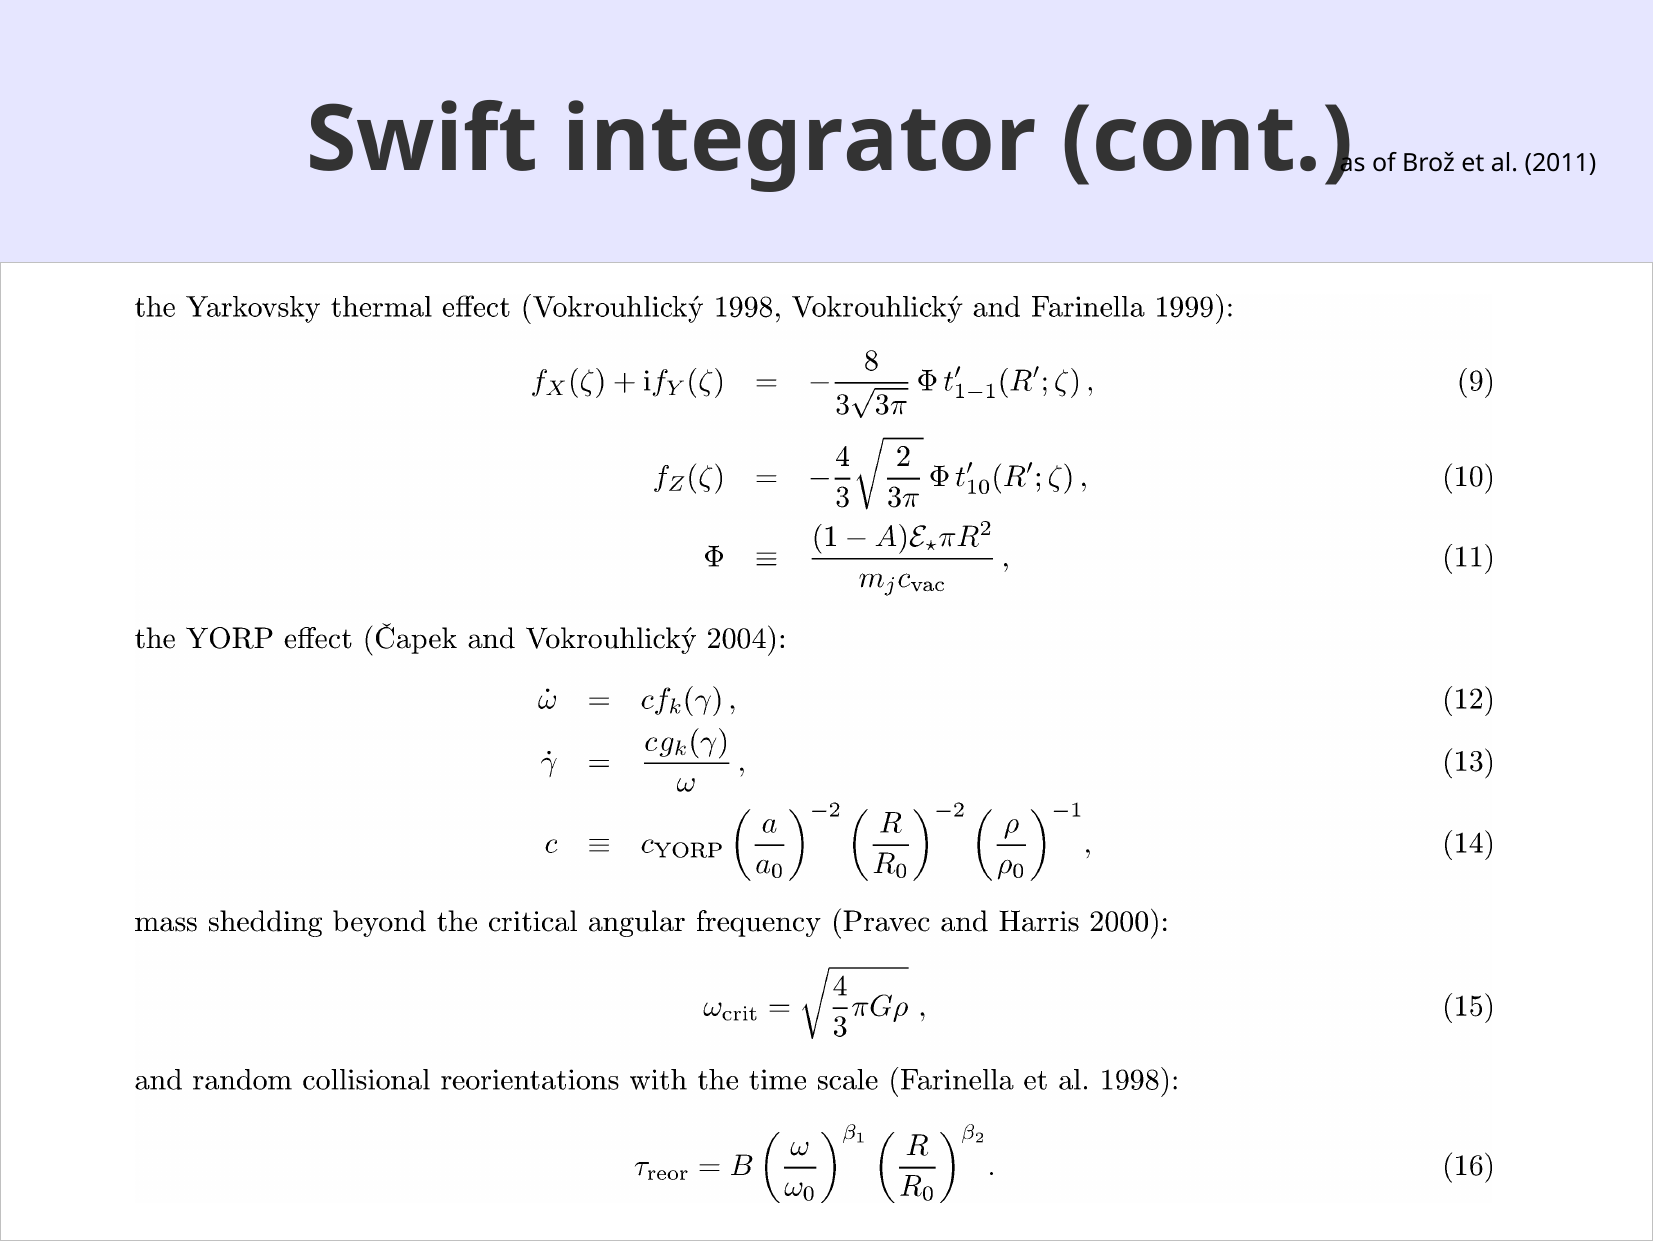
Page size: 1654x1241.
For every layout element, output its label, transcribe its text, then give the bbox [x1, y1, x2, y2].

title Swift integrator (cont.) [124, 31, 1536, 239]
text_box as of Brož et al. (2011) [1324, 137, 1581, 183]
picture [135, 294, 1492, 1203]
